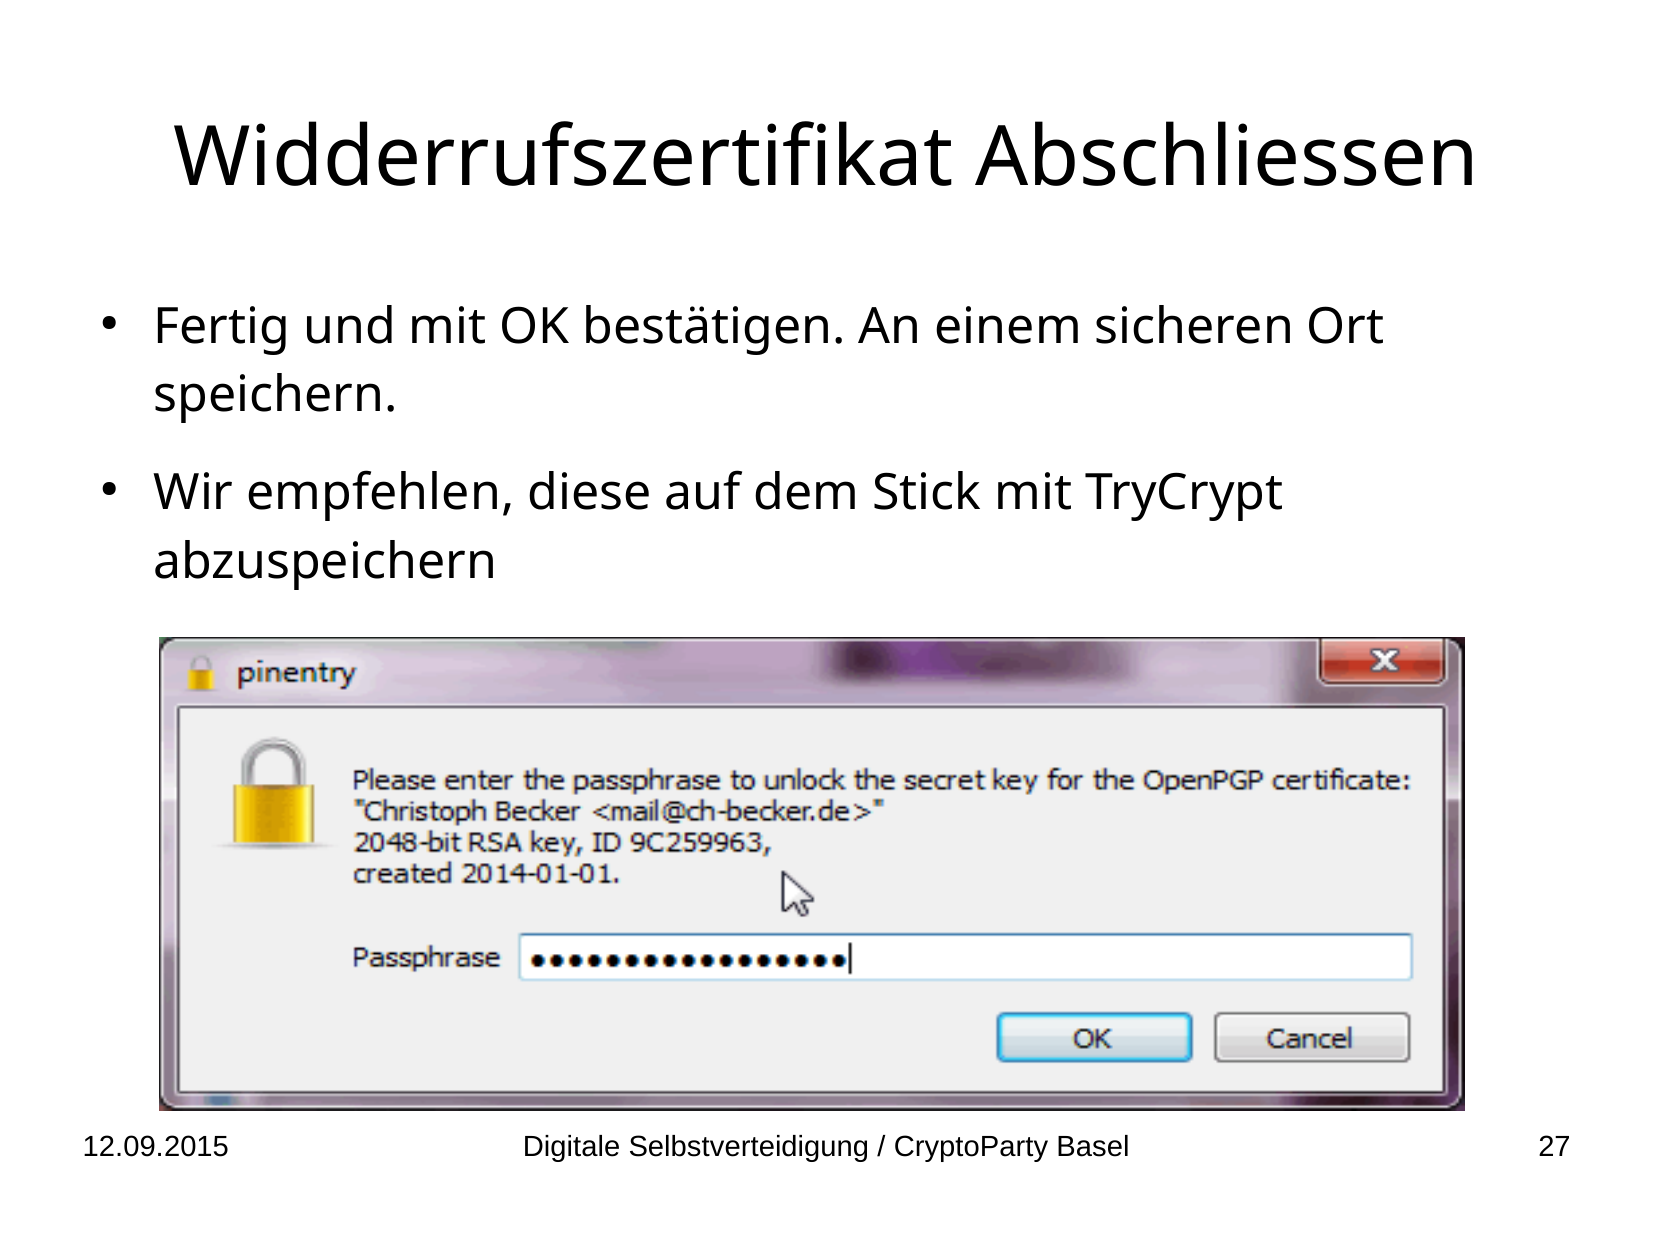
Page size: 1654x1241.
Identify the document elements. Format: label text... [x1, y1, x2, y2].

list Fertig und mit OK bestätigen. An einem sicheren Ort speichern. Wir empfehlen, diese auf dem Stick mit TryCrypt abzuspeichern [82, 290, 1501, 615]
picture [159, 637, 1465, 1111]
title Widderrufszertifikat Abschliessen [82, 49, 1571, 257]
